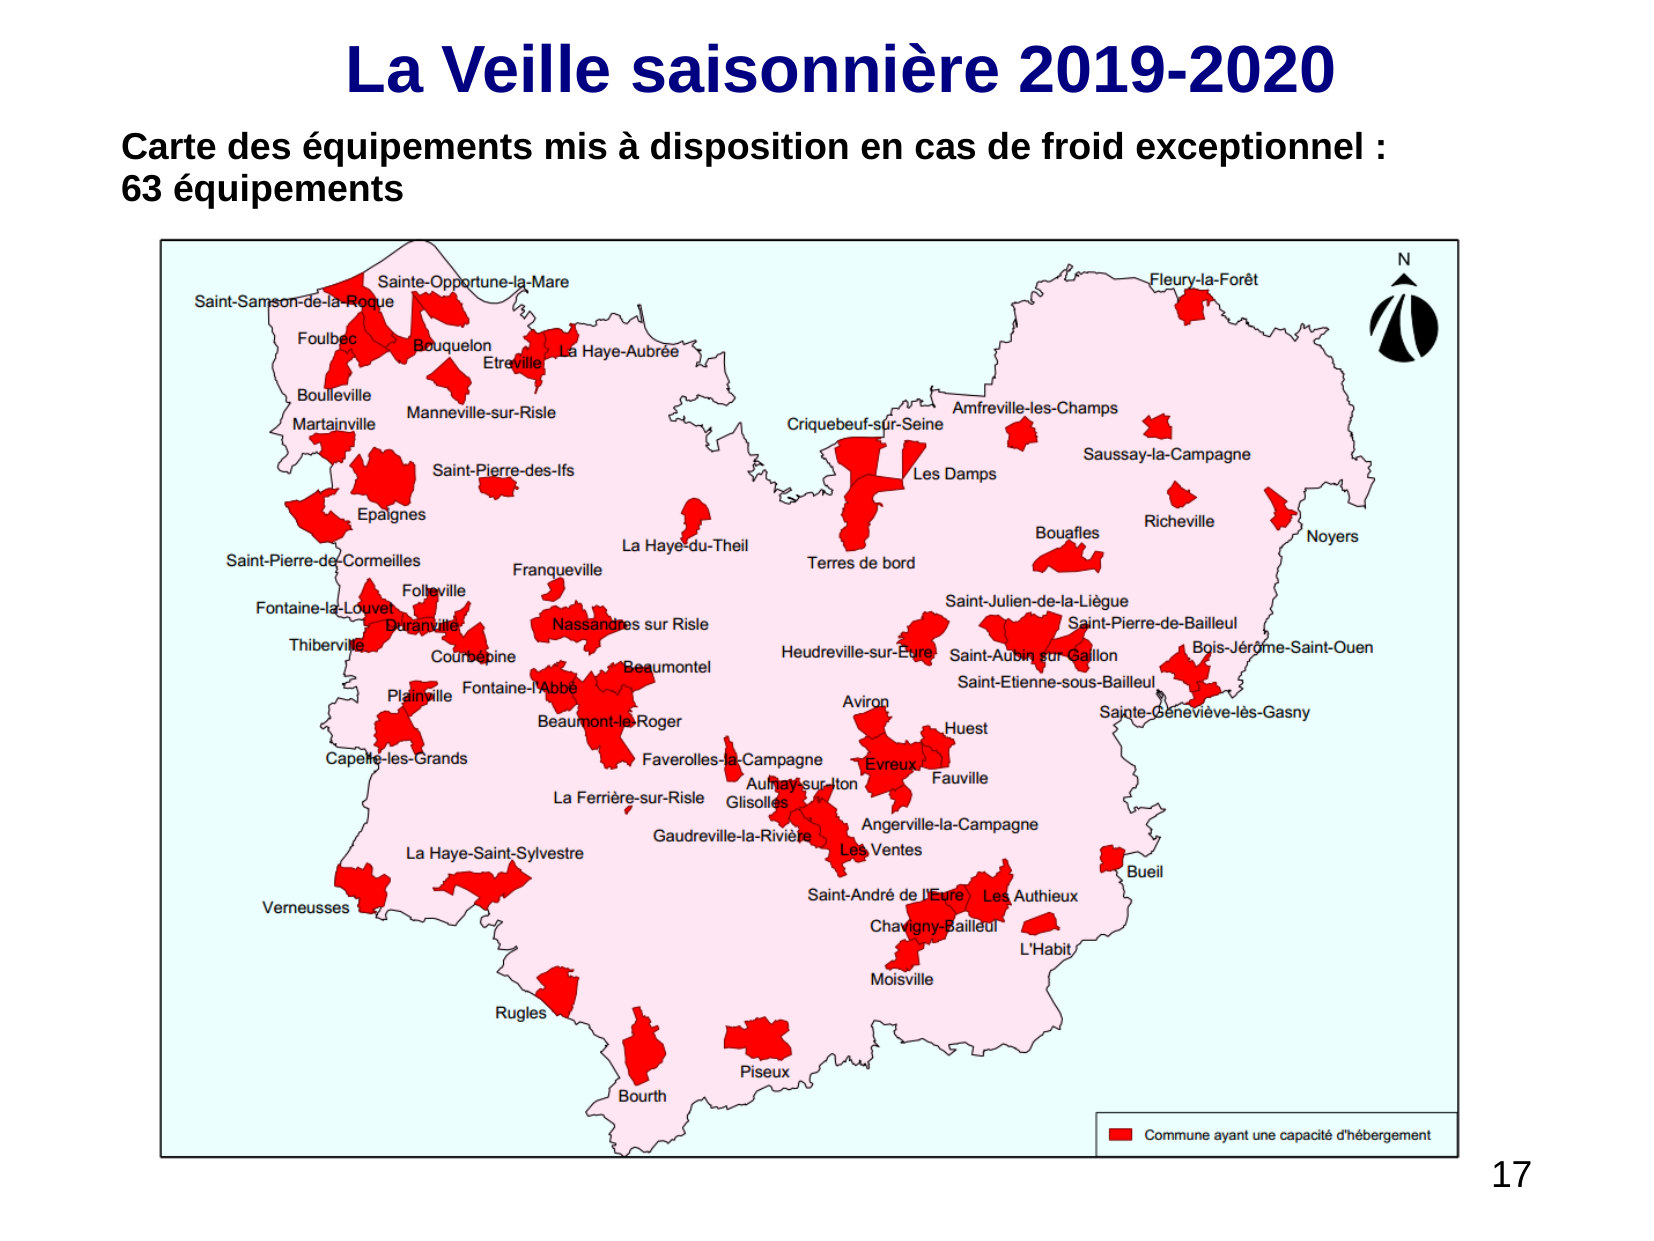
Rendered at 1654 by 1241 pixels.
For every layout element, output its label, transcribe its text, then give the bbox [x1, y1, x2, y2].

text_box <numéro> [1476, 1145, 1654, 1203]
text_box Carte des équipements mis à disposition en cas de froid exceptionnel : 63 équipements [106, 118, 1548, 220]
picture [141, 225, 1477, 1170]
text_box La Veille saisonnière 2019-2020 [330, 29, 1353, 118]
